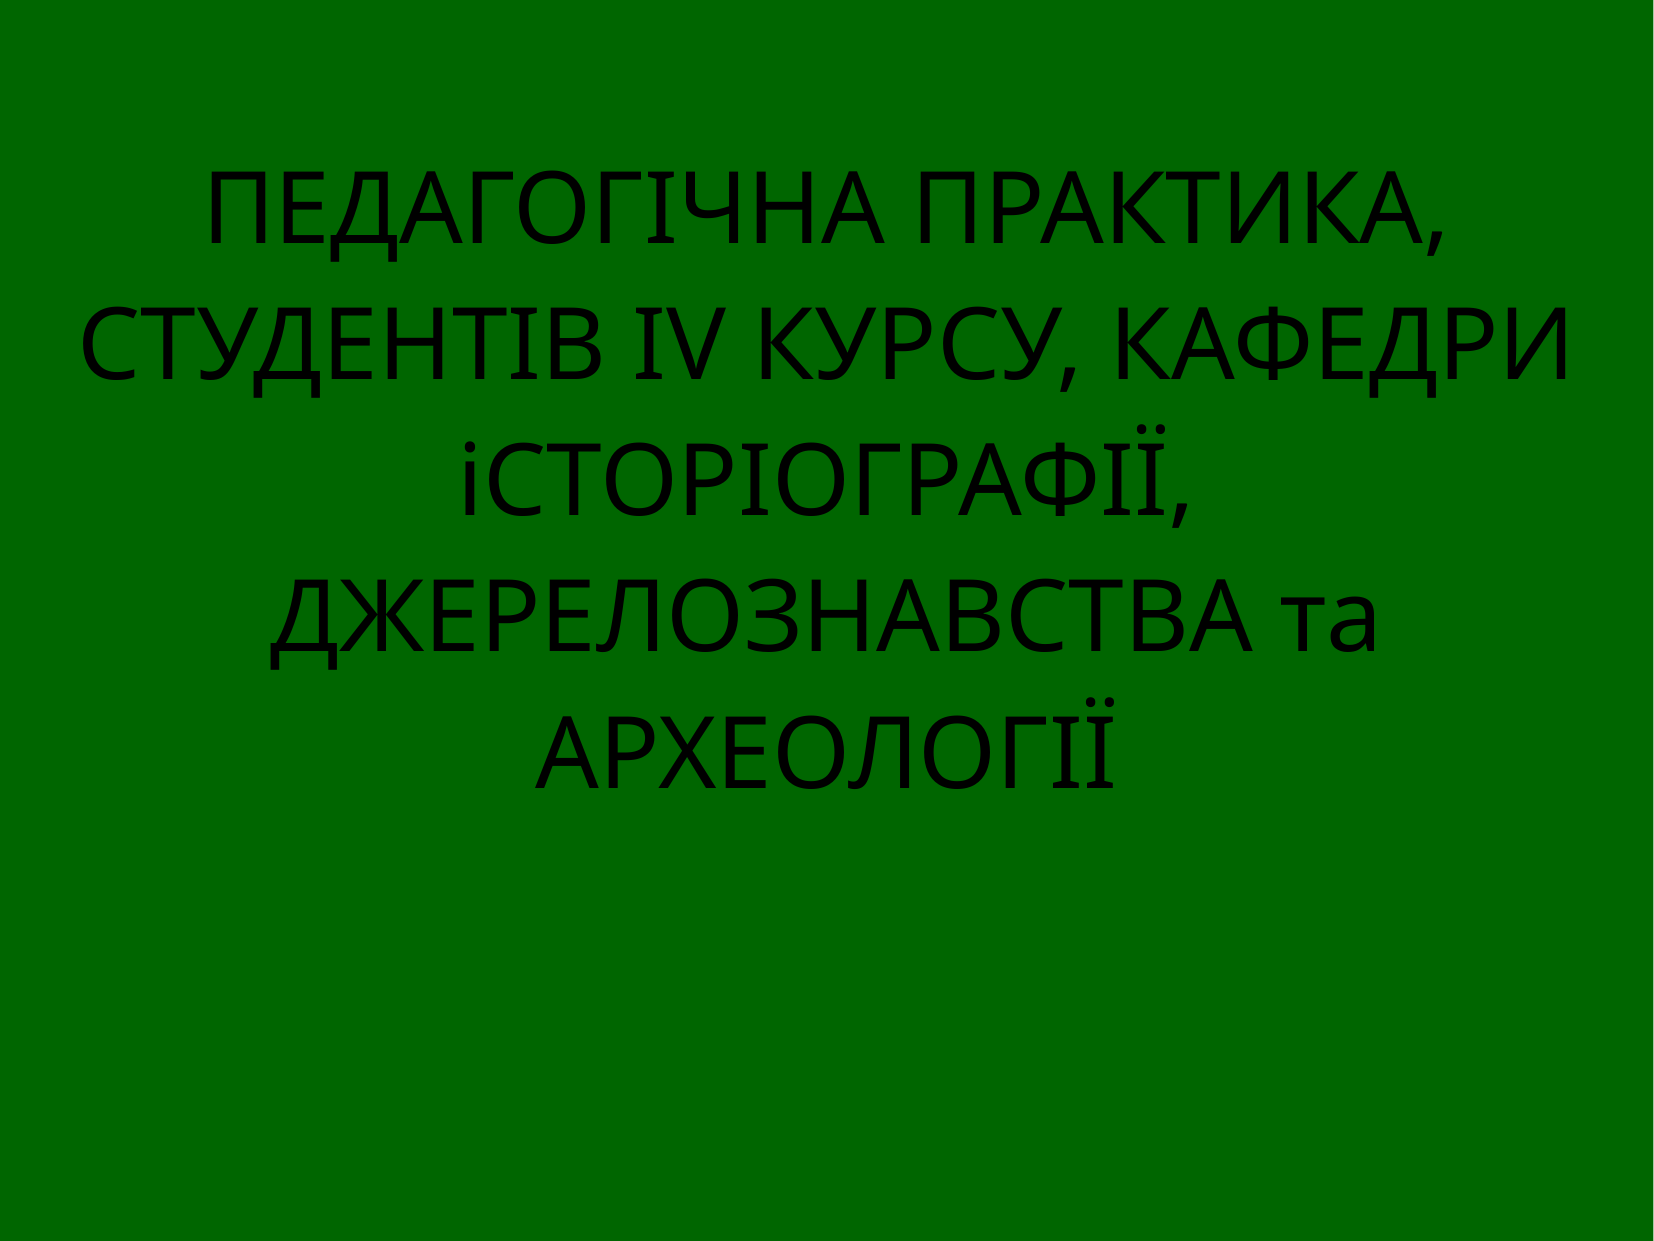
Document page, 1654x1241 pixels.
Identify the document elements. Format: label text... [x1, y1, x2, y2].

title ПЕДАГОГІЧНА ПРАКТИКА, СТУДЕНТІВ IV КУРСУ, КАФЕДРИ іСТОРІОГРАФІЇ, ДЖЕРЕЛОЗНАВСТВА та АРХЕОЛОГІЇ Харківська середня спеціалізована музична школа-інтернат. [0, 0, 1654, 1241]
